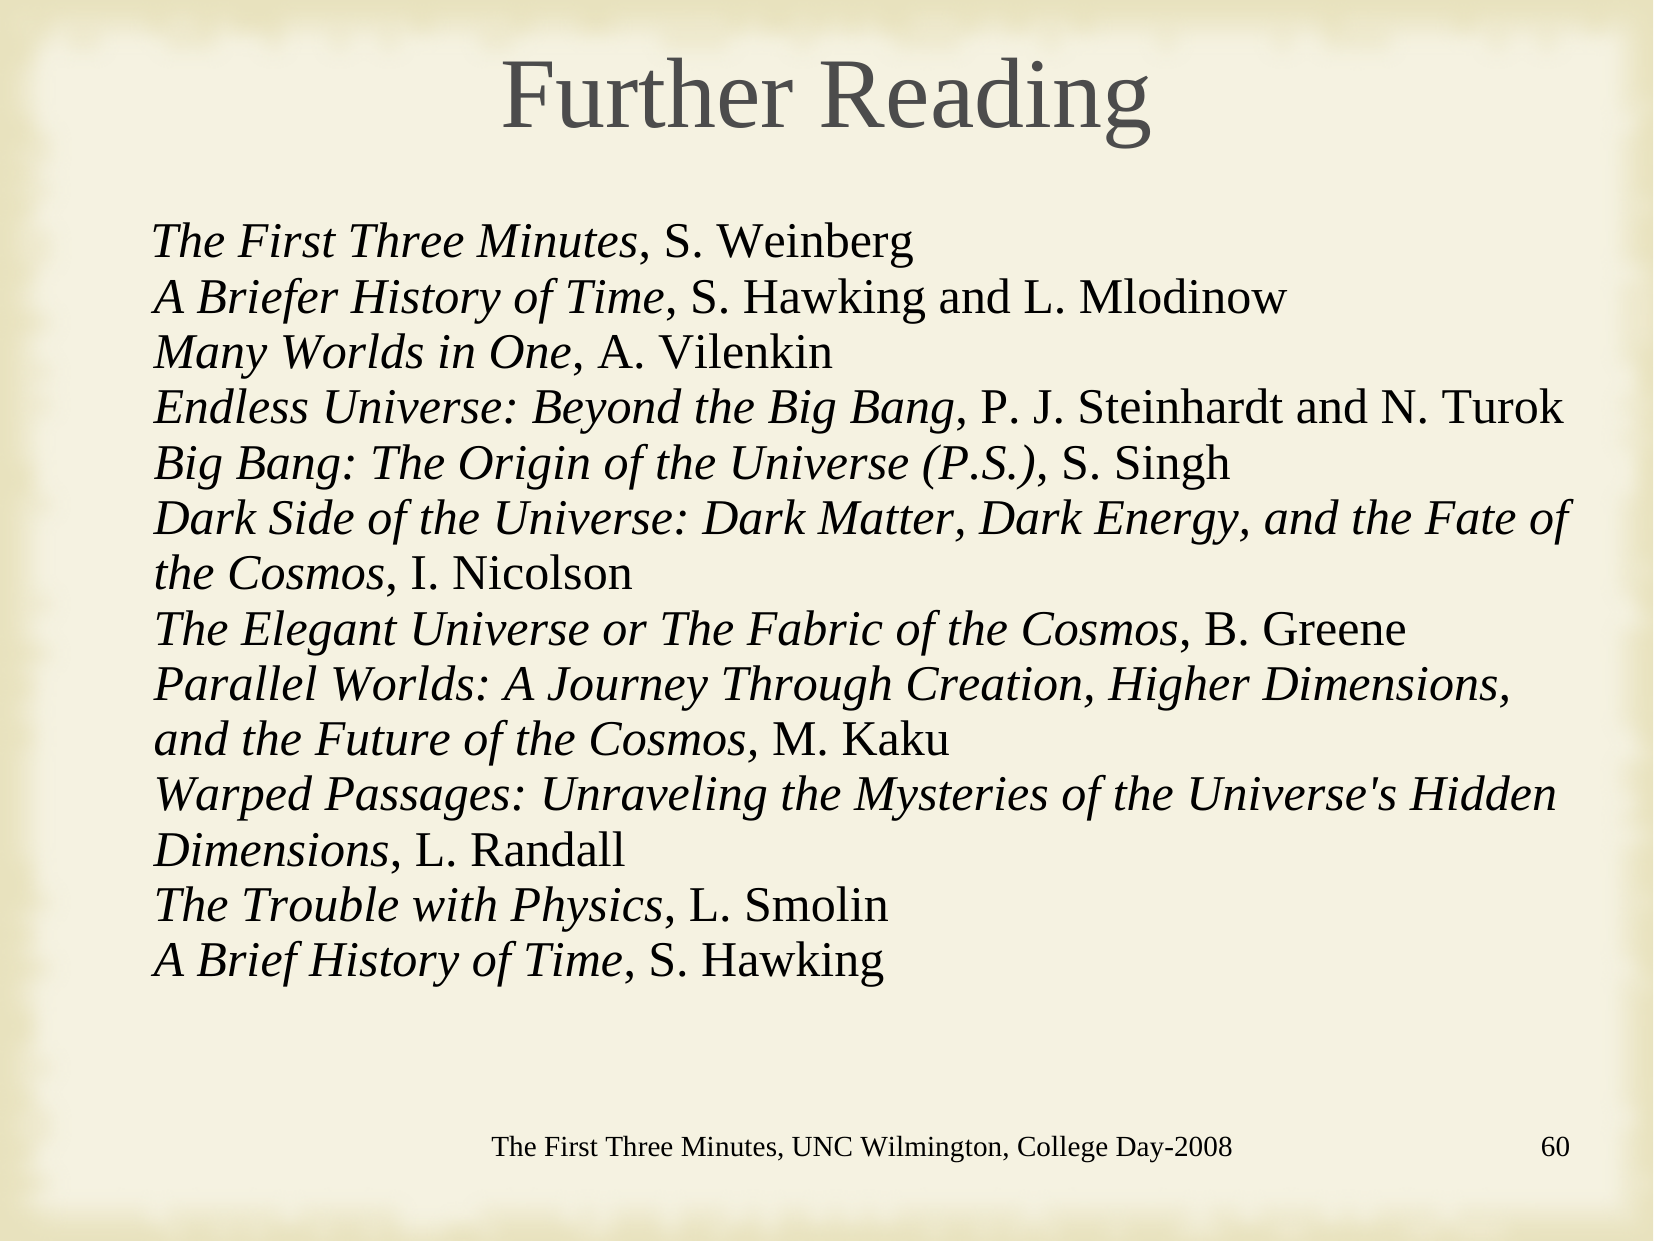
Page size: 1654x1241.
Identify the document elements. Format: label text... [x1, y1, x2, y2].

picture [0, 0, 1654, 1241]
list The First Three Minutes, S. Weinberg A Briefer History of Time, S. Hawking and L. Mlodinow Many Worlds in One, A. Vilenkin Endless Universe: Beyond the Big Bang, P. J. Steinhardt and N. Turok Big Bang: The Origin of the Universe (P.S.), S. Singh Dark Side of the Universe: Dark Matter, Dark Energy, and the Fate of the Cosmos, I. Nicolson The Elegant Universe or The Fabric of the Cosmos, B. Greene Parallel Worlds: A Journey Through Creation, Higher Dimensions, and the Future of the Cosmos, M. Kaku Warped Passages: Unraveling the Mysteries of the Universe's Hidden Dimensions, L. Randall The Trouble with Physics, L. Smolin A Brief History of Time, S. Hawking [82, 213, 1571, 1018]
title Further Reading [82, 0, 1571, 198]
